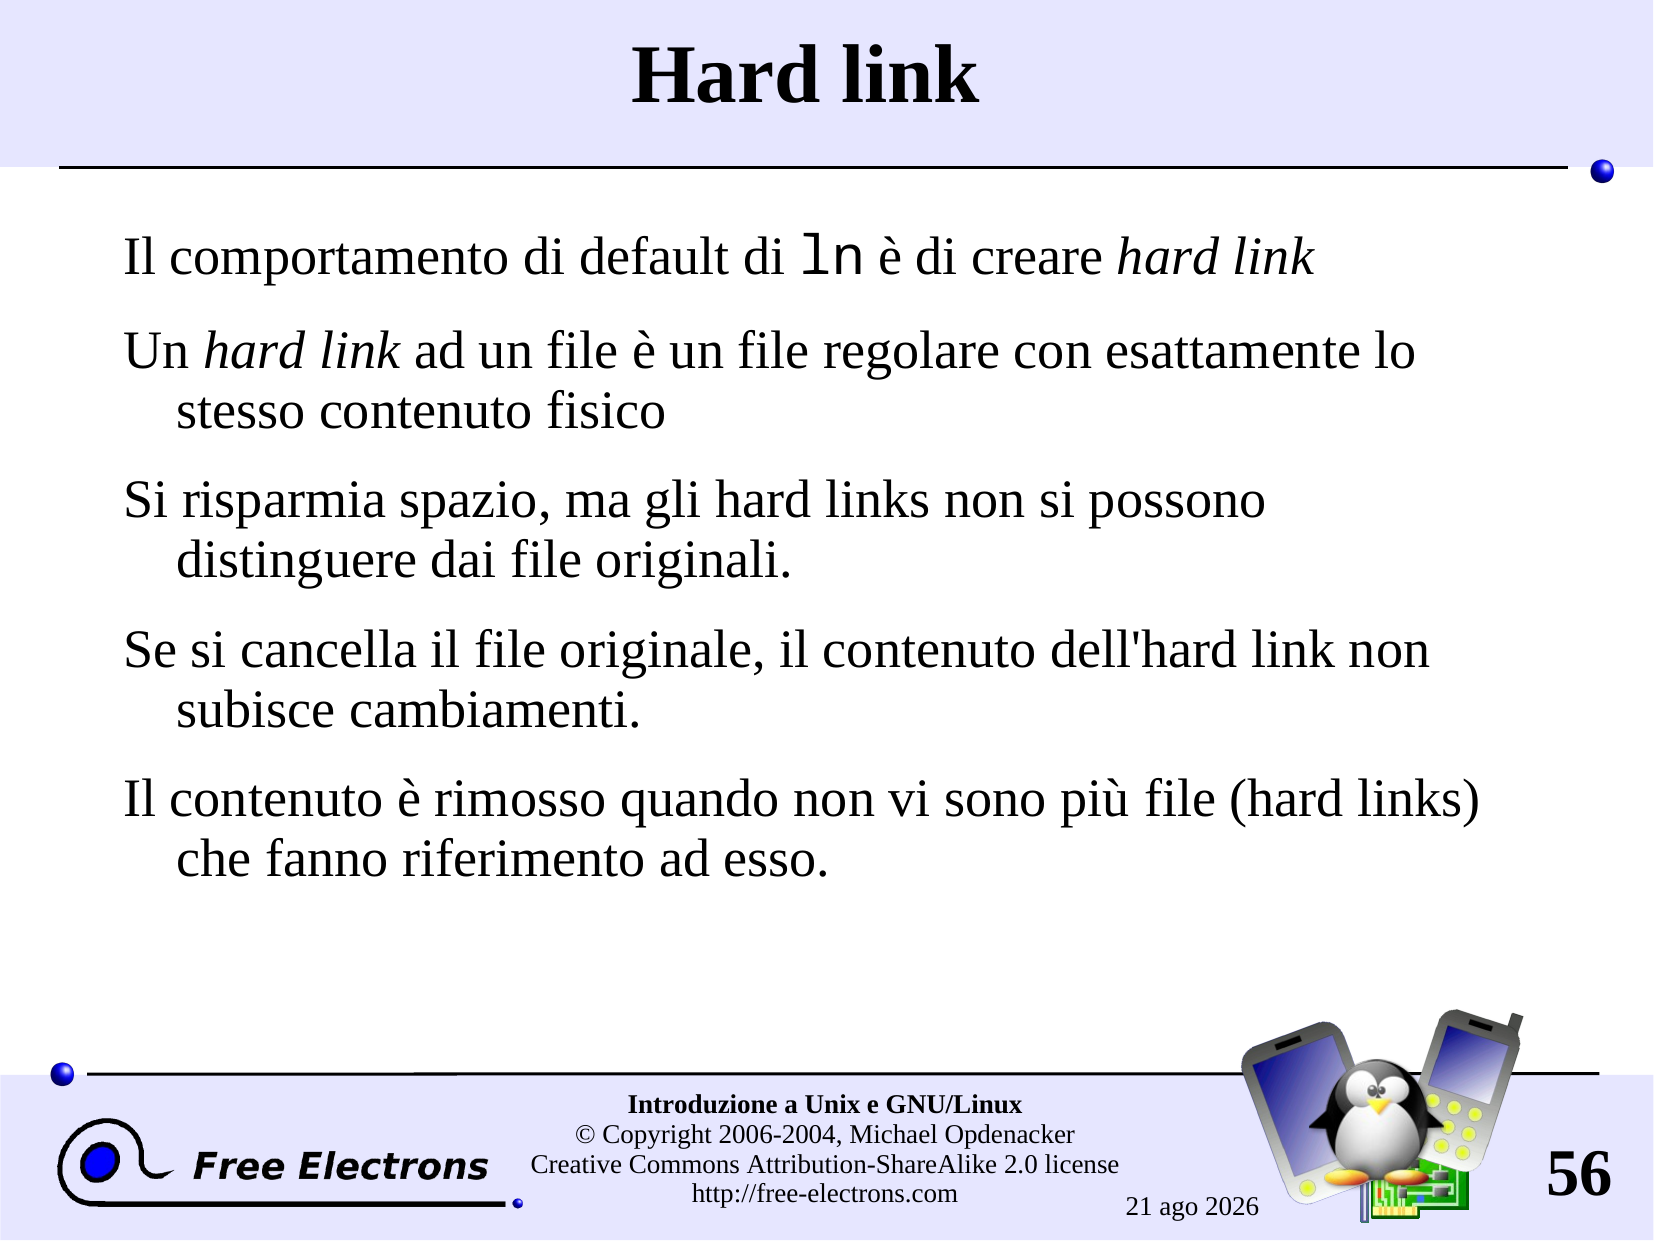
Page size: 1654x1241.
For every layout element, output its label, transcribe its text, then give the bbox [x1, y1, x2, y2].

list Il comportamento di default di ln è di creare hard link Un hard link ad un file è un file regolare con esattamente lo stesso contenuto fisico Si risparmia spazio, ma gli hard links non si possono distinguere dai file originali. Se si cancella il file originale, il contenuto dell'hard link non subisce cambiamenti. Il contenuto è rimosso quando non vi sono più file (hard links) che fanno riferimento ad esso. [105, 216, 1518, 1066]
title Hard link [60, 20, 1551, 130]
picture [1231, 1007, 1538, 1241]
picture [50, 1107, 527, 1216]
